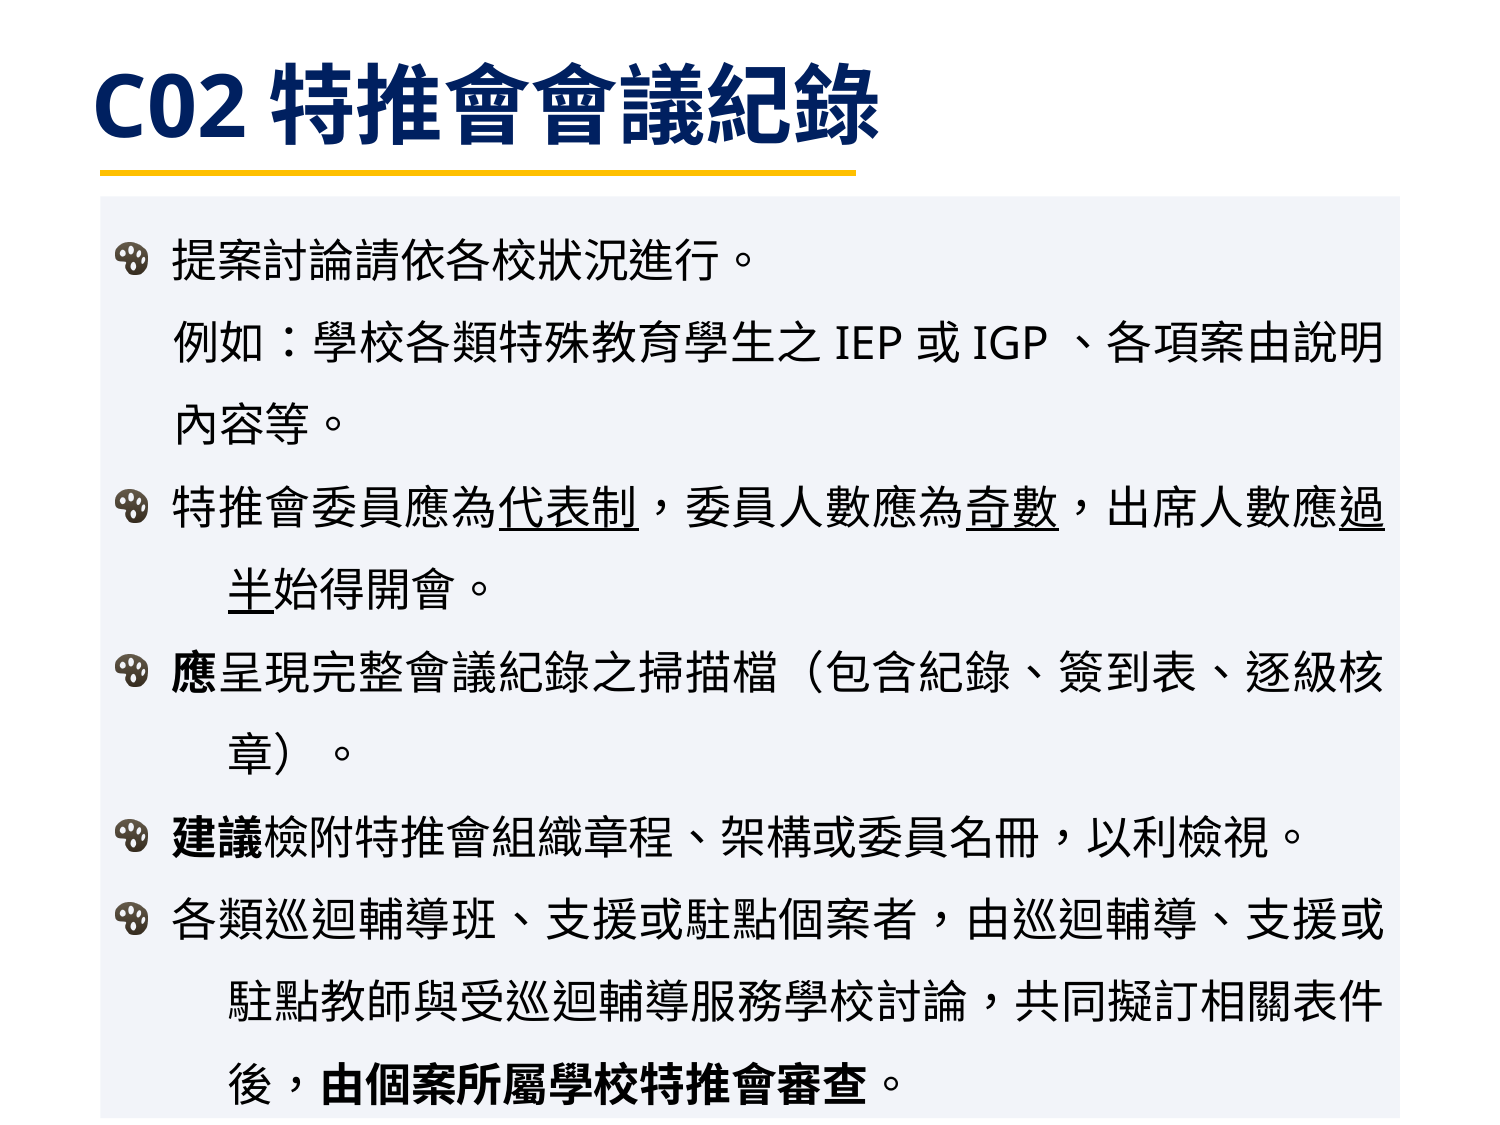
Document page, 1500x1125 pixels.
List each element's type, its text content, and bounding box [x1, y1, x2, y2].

text_box C02特推會會議紀錄 [76, 42, 890, 164]
text_box 提案討論請依各校狀況進行。 例如：學校各類特殊教育學生之IEP或IGP、各項案由說明內容等。 特推會委員應為代表制，委員人數應為奇數，出席人數應過半始得開會。 應呈現完整會議紀錄之掃描檔（包含紀錄、簽到表、逐級核章）。 建議檢附特推會組織章程、架構或委員名冊，以利檢視。 各類巡迴輔導班、支援或駐點個案者，由巡迴輔導、支援或駐點教師與受巡迴輔導服務學校討論，共同擬訂相關表件後，由個案所屬學校特推會審查。 [100, 196, 1400, 1118]
